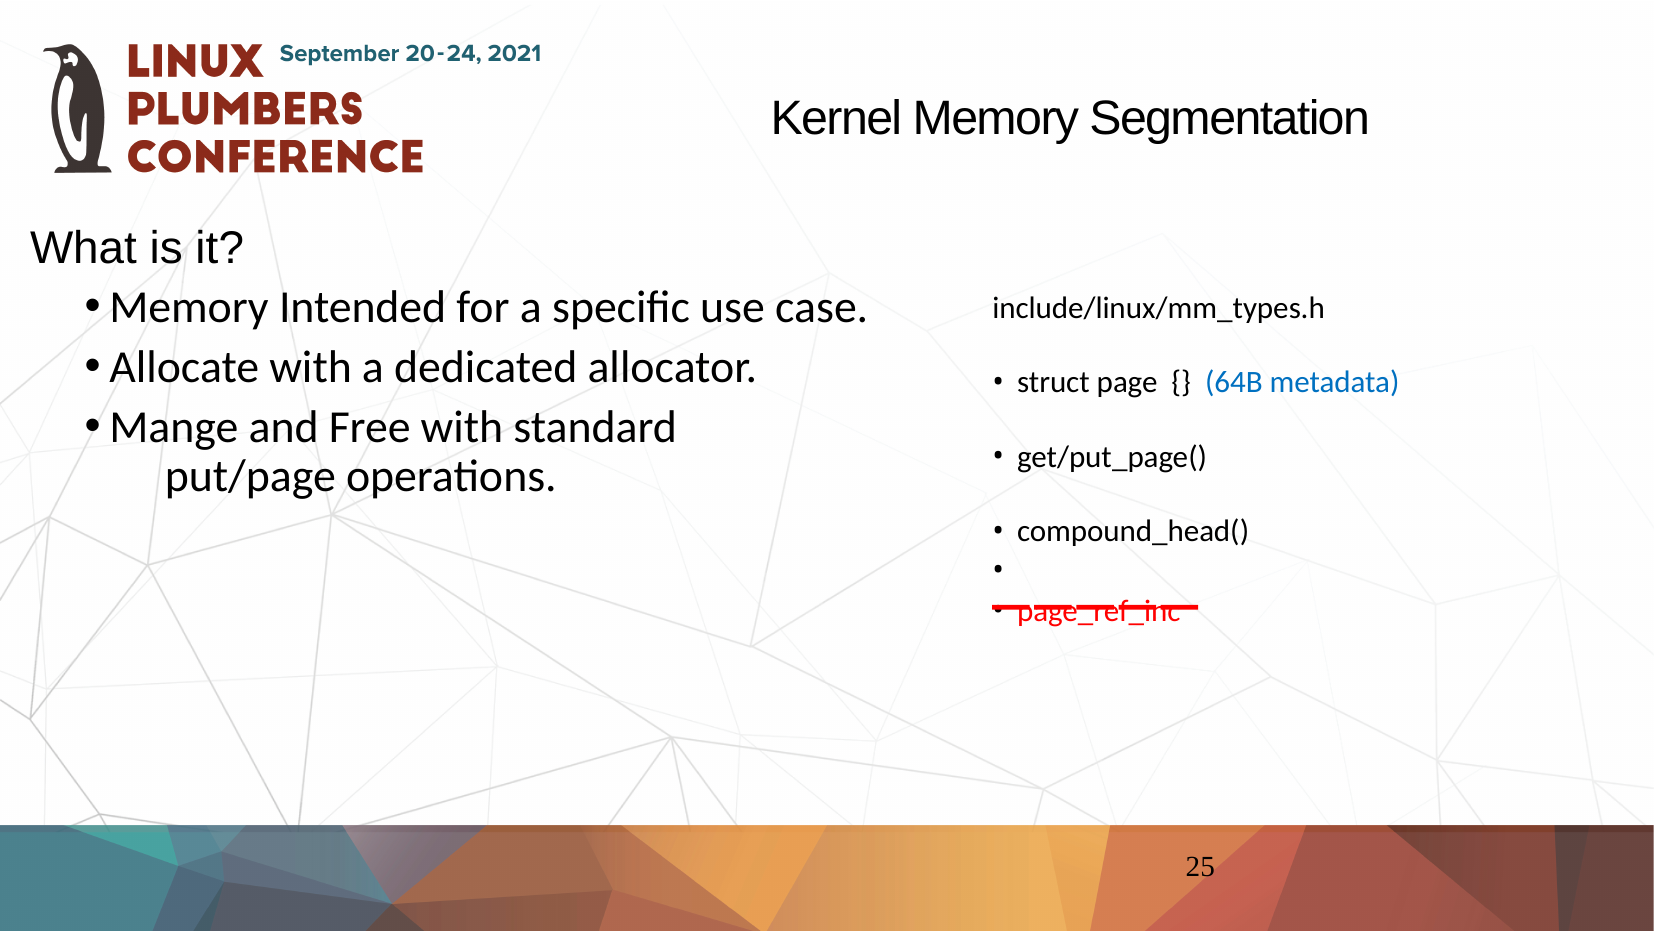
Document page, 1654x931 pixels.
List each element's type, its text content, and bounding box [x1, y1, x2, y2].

title Kernel Memory Segmentation [570, 37, 1571, 193]
text_box [1185, 847, 1571, 912]
list What is it? Memory Intended for a specific use case. Allocate with a dedicated allocator. Mange and Free with standard put/page operations. [30, 217, 1606, 811]
text_box include/linux/mm_types.h struct page {} (64B metadata) get/put_page() compound_head() page_ref_inc [986, 280, 1411, 632]
